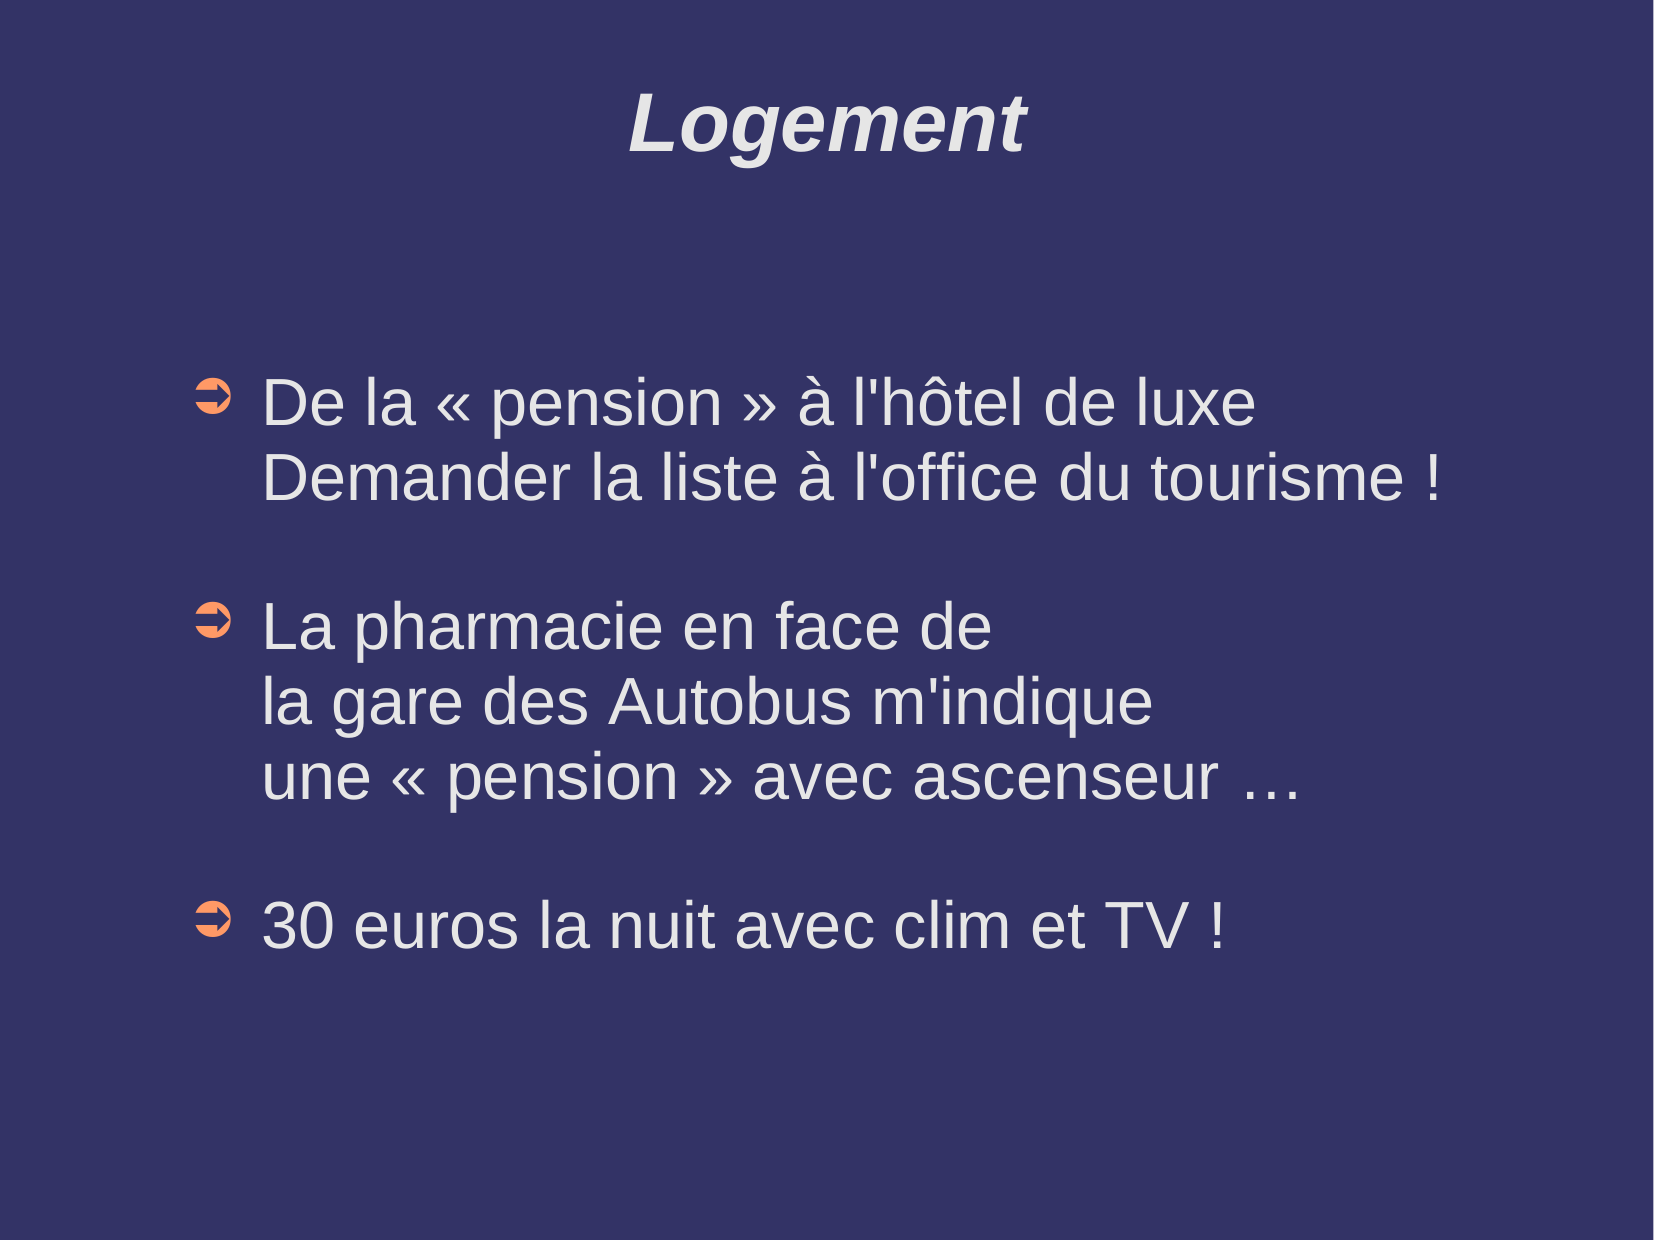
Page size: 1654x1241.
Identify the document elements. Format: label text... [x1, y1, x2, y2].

title Logement [121, 19, 1534, 227]
list De la « pension » à l'hôtel de luxe Demander la liste à l'office du tourisme ! La pharmacie en face de la gare des Autobus m'indique une « pension » avec ascenseur … 30 euros la nuit avec clim et TV ! [178, 364, 1570, 1147]
